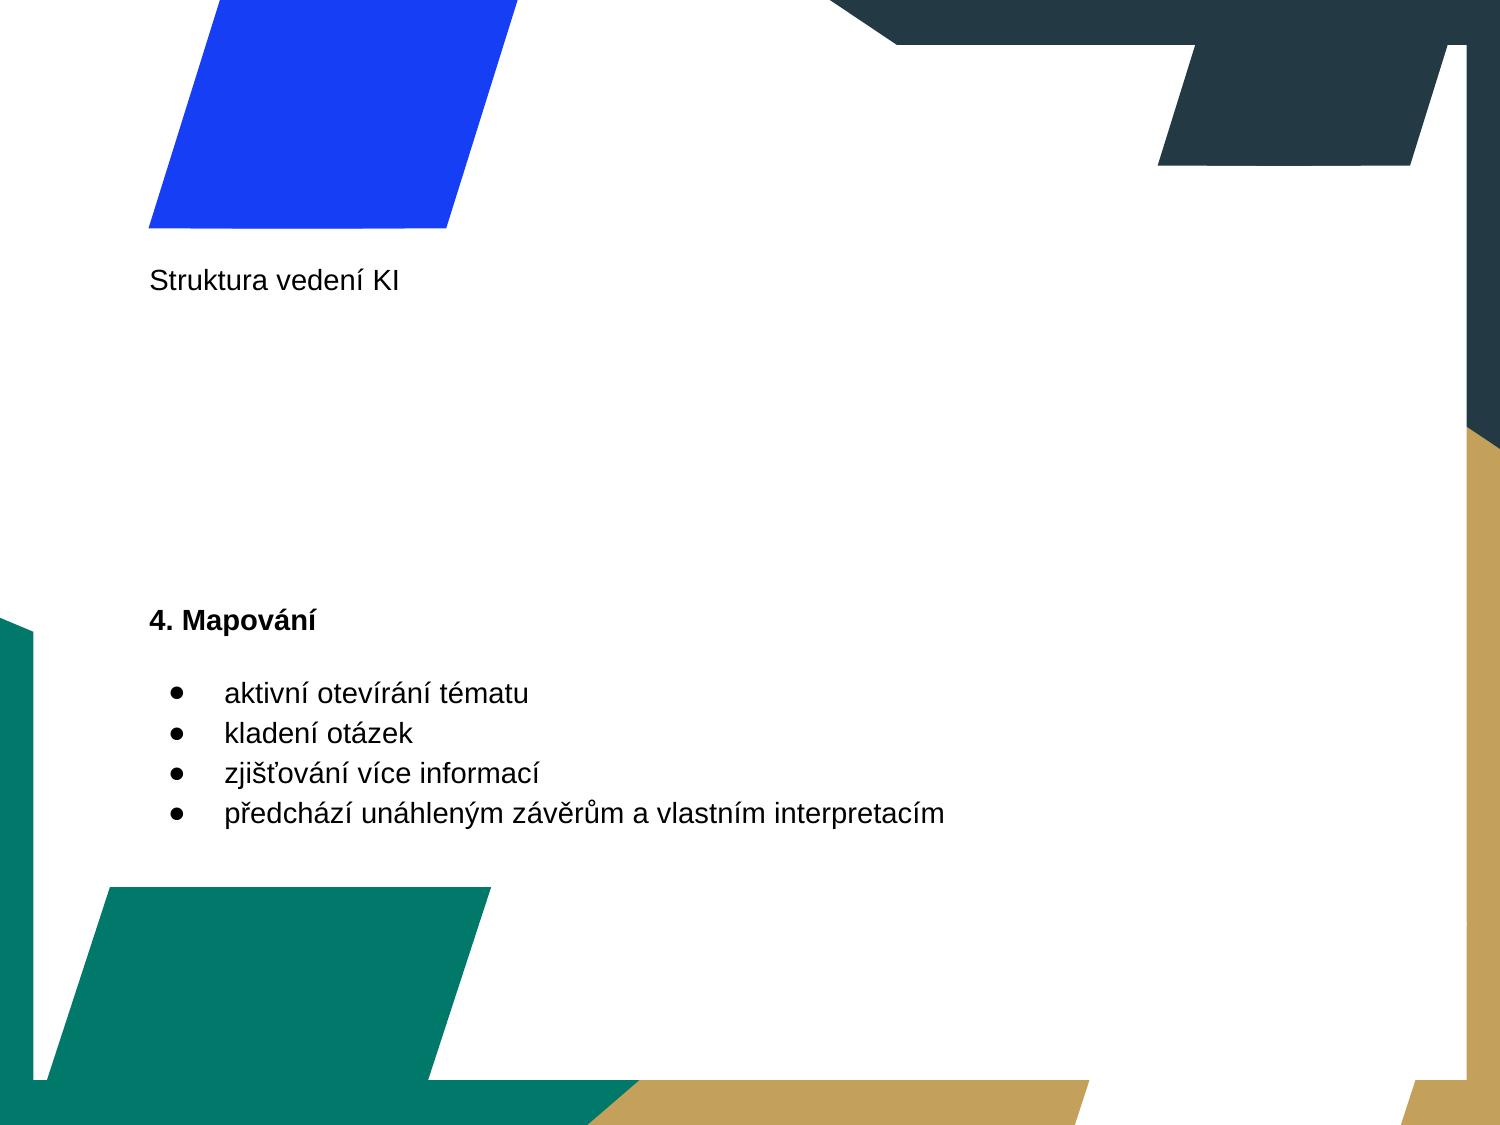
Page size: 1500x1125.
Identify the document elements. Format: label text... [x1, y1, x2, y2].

list 4. Mapování aktivní otevírání tématu kladení otázek zjišťování více informací předchází unáhleným závěrům a vlastním interpretacím [134, 580, 1366, 1125]
title Struktura vedení KI [134, 246, 1366, 525]
